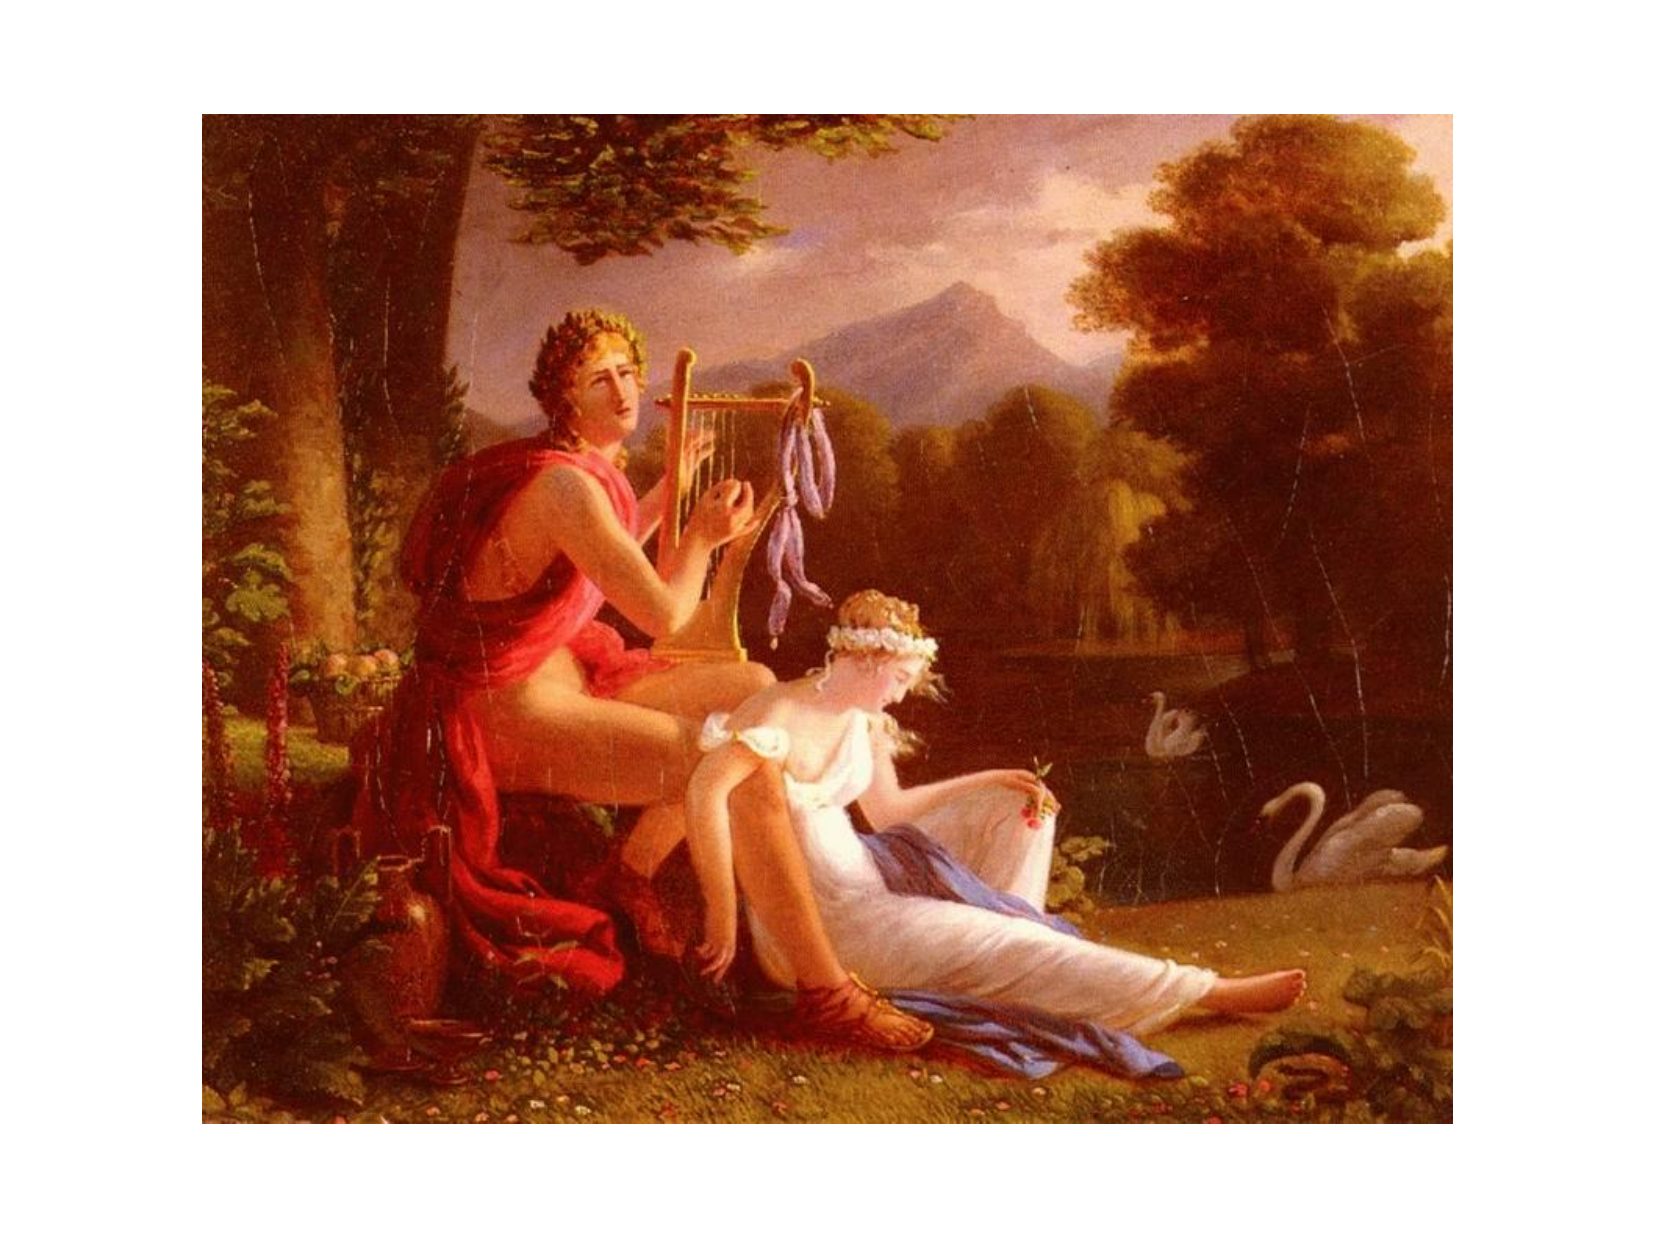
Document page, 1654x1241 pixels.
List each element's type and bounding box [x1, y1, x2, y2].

picture [202, 114, 1453, 1124]
